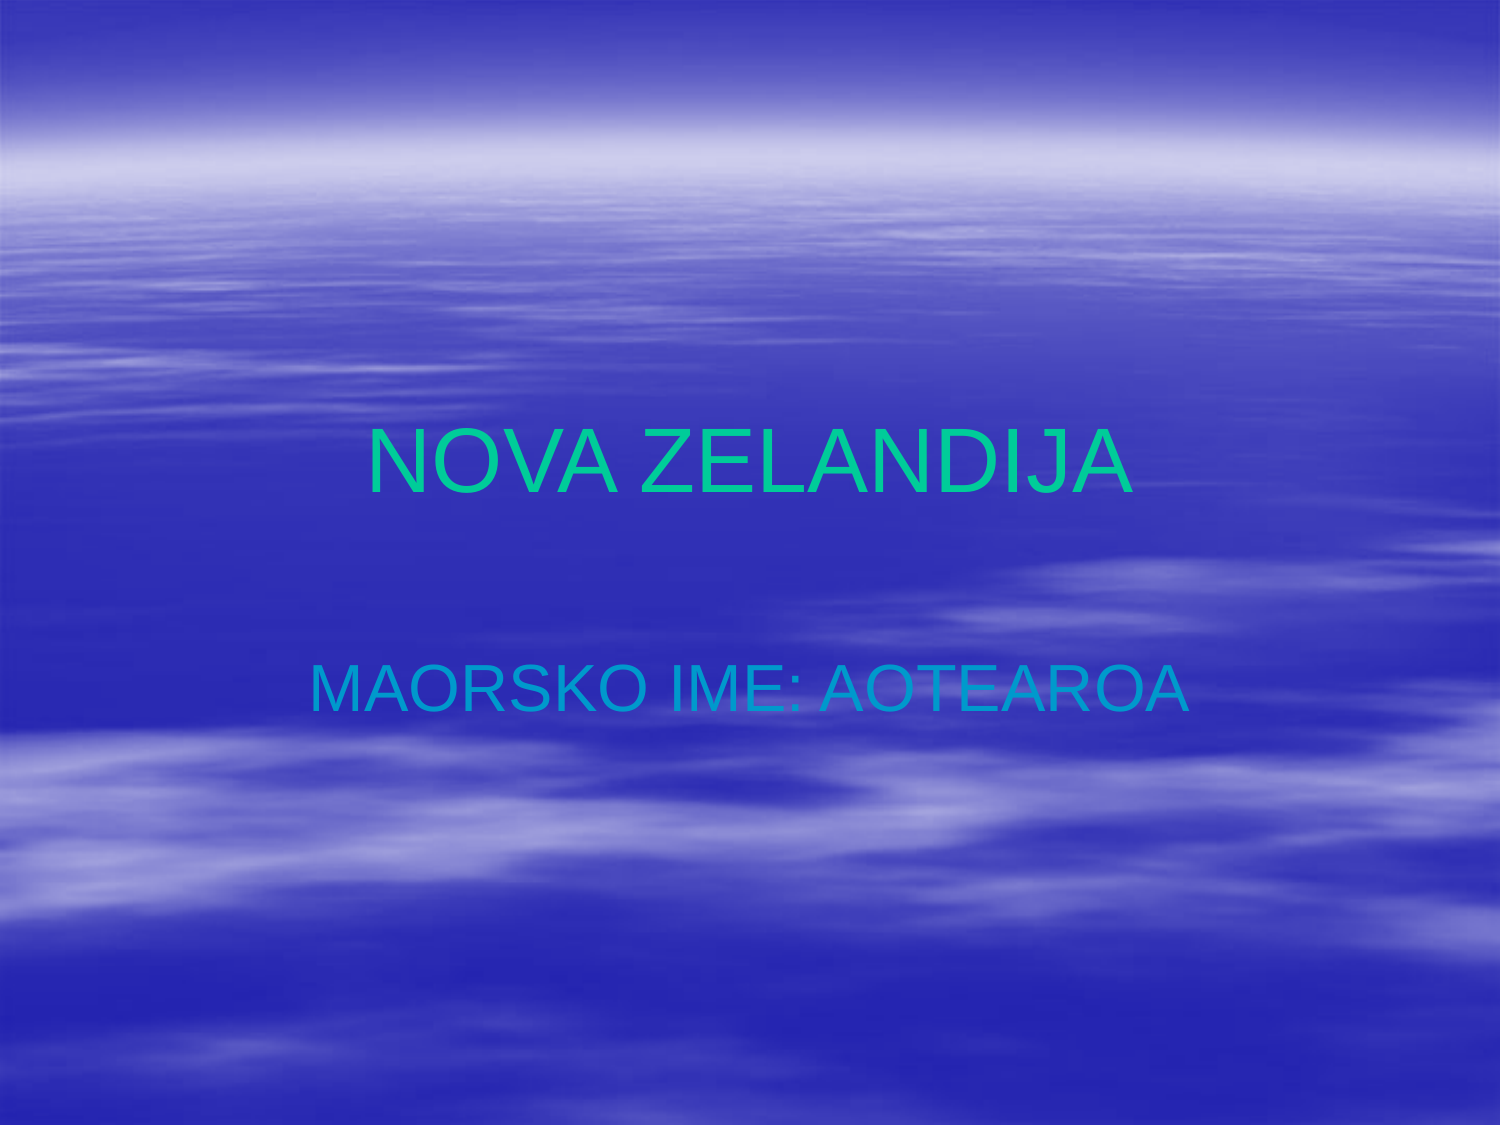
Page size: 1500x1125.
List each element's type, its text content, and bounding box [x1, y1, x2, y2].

title NOVA ZELANDIJA [112, 324, 1388, 588]
subtitle MAORSKO IME: AOTEAROA [225, 637, 1275, 925]
picture [0, 0, 1500, 1125]
